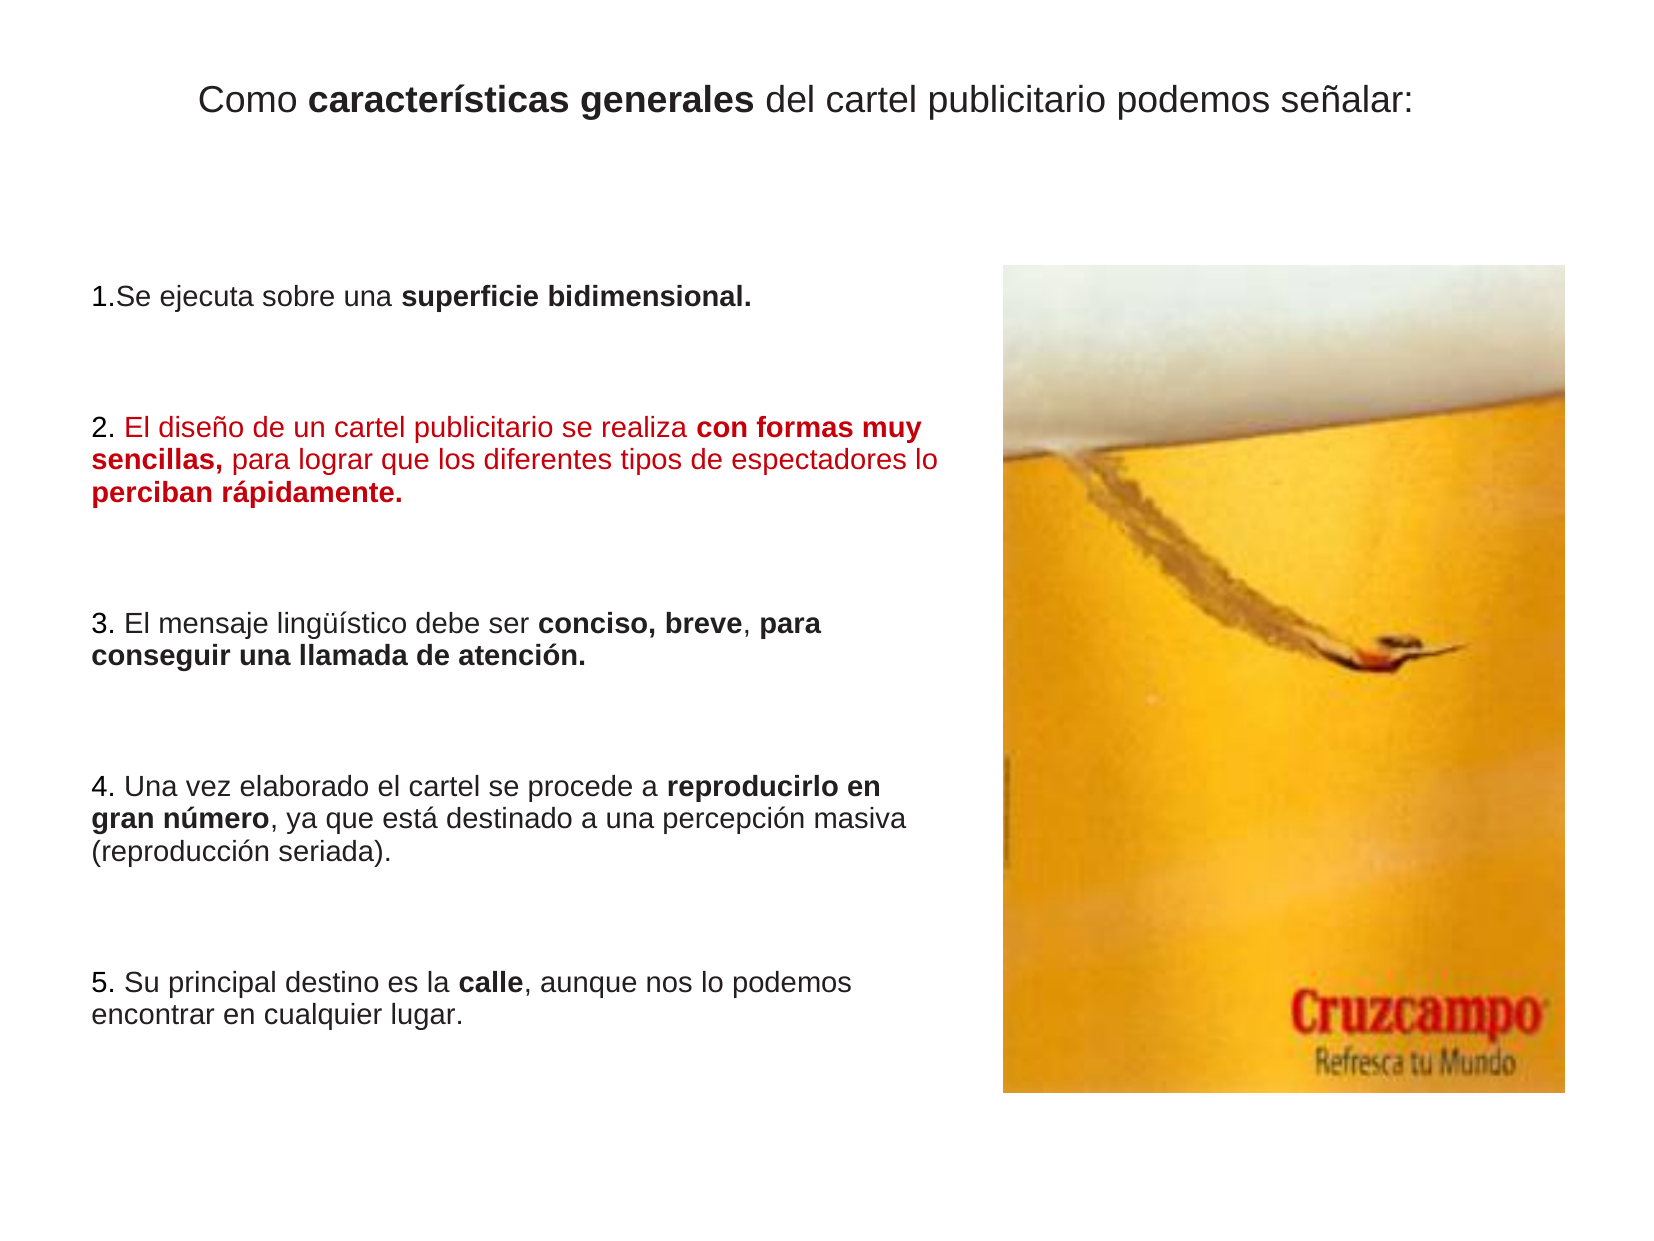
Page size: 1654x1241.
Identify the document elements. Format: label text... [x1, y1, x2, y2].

text_box Como características generales del cartel publicitario podemos señalar: [183, 69, 1483, 119]
picture [1003, 265, 1565, 1093]
text_box Se ejecuta sobre una superficie bidimensional. El diseño de un cartel publicitario se realiza con formas muy sencillas, para lograr que los diferentes tipos de espectadores lo perciban rápidamente. El mensaje lingüístico debe ser conciso, breve, para conseguir una llamada de atención. Una vez elaborado el cartel se procede a reproducirlo en gran número, ya que está destinado a una percepción masiva (reproducción seriada). Su principal destino es la calle, aunque nos lo podemos encontrar en cualquier lugar. [76, 236, 963, 1147]
